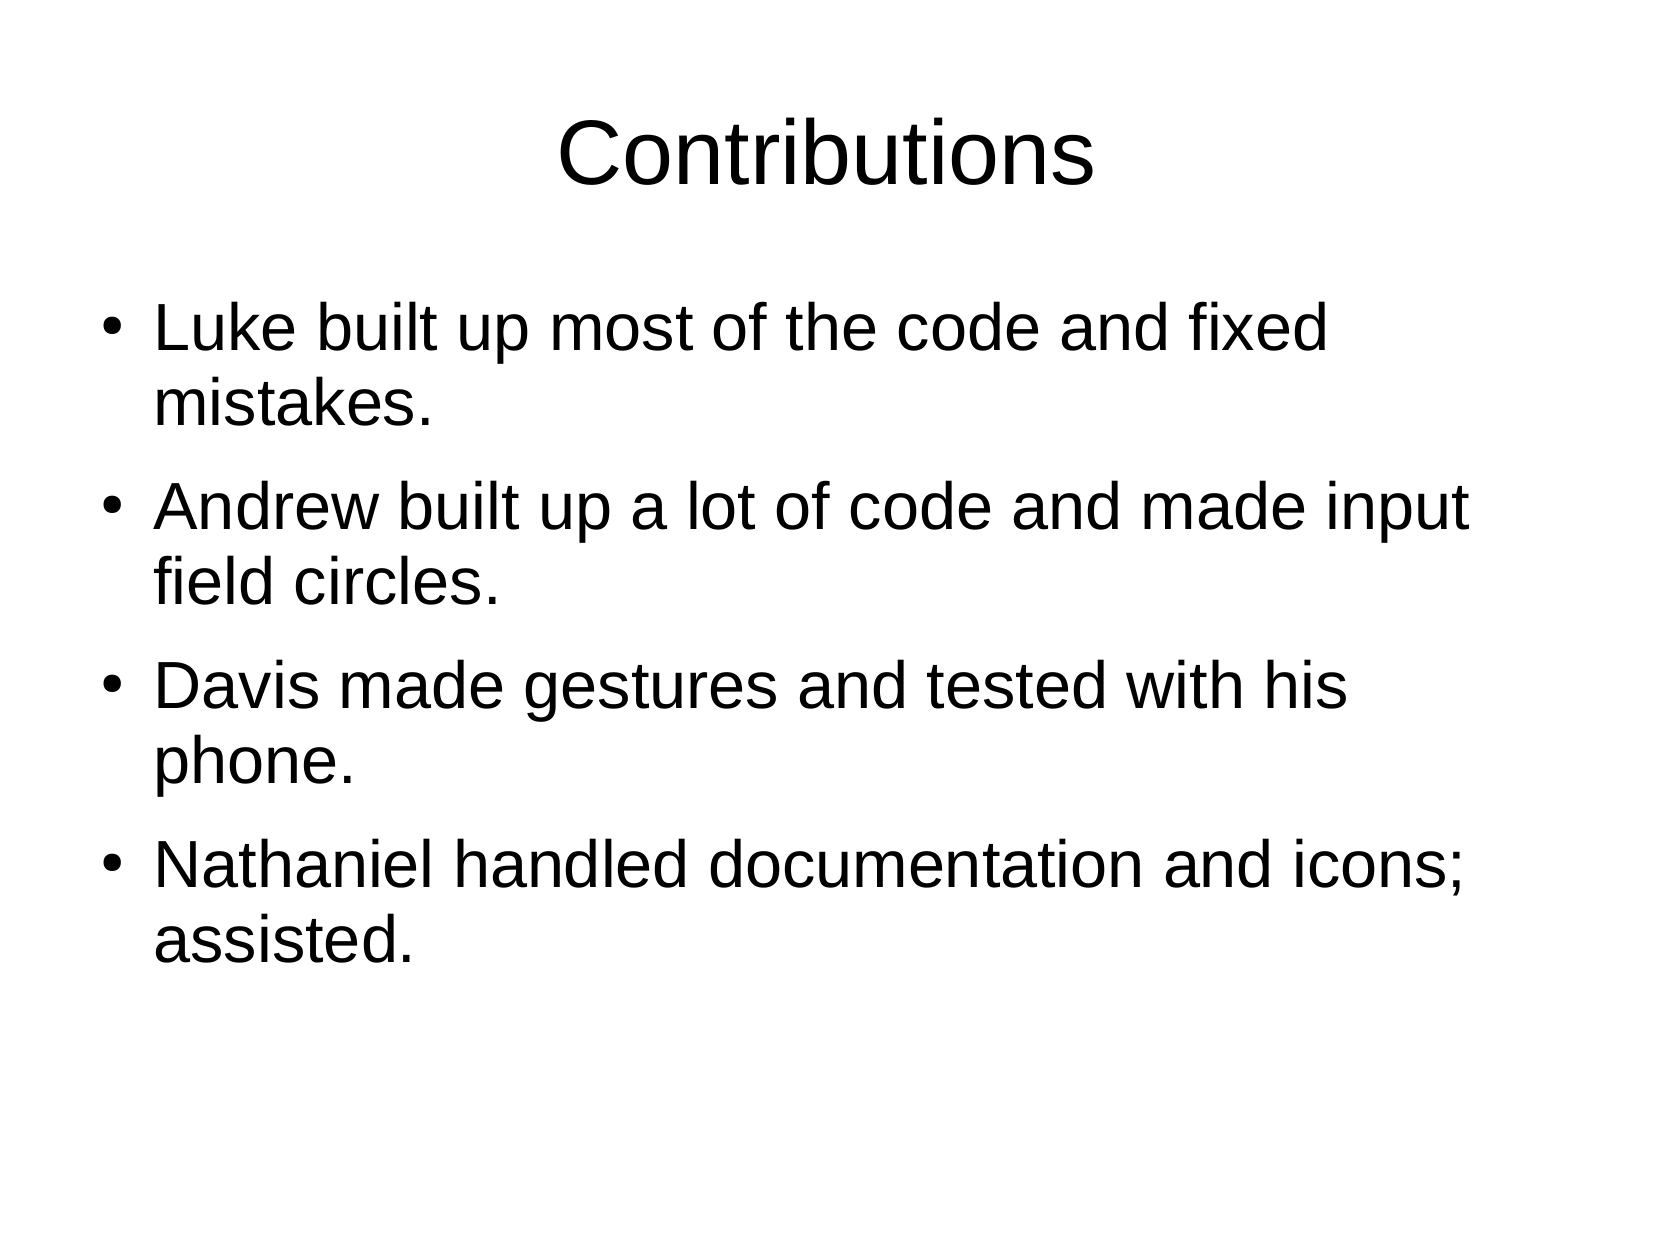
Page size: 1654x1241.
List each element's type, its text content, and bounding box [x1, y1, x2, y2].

title Contributions [82, 49, 1571, 257]
list Luke built up most of the code and fixed mistakes. Andrew built up a lot of code and made input field circles. Davis made gestures and tested with his phone. Nathaniel handled documentation and icons; assisted. [82, 290, 1571, 1010]
